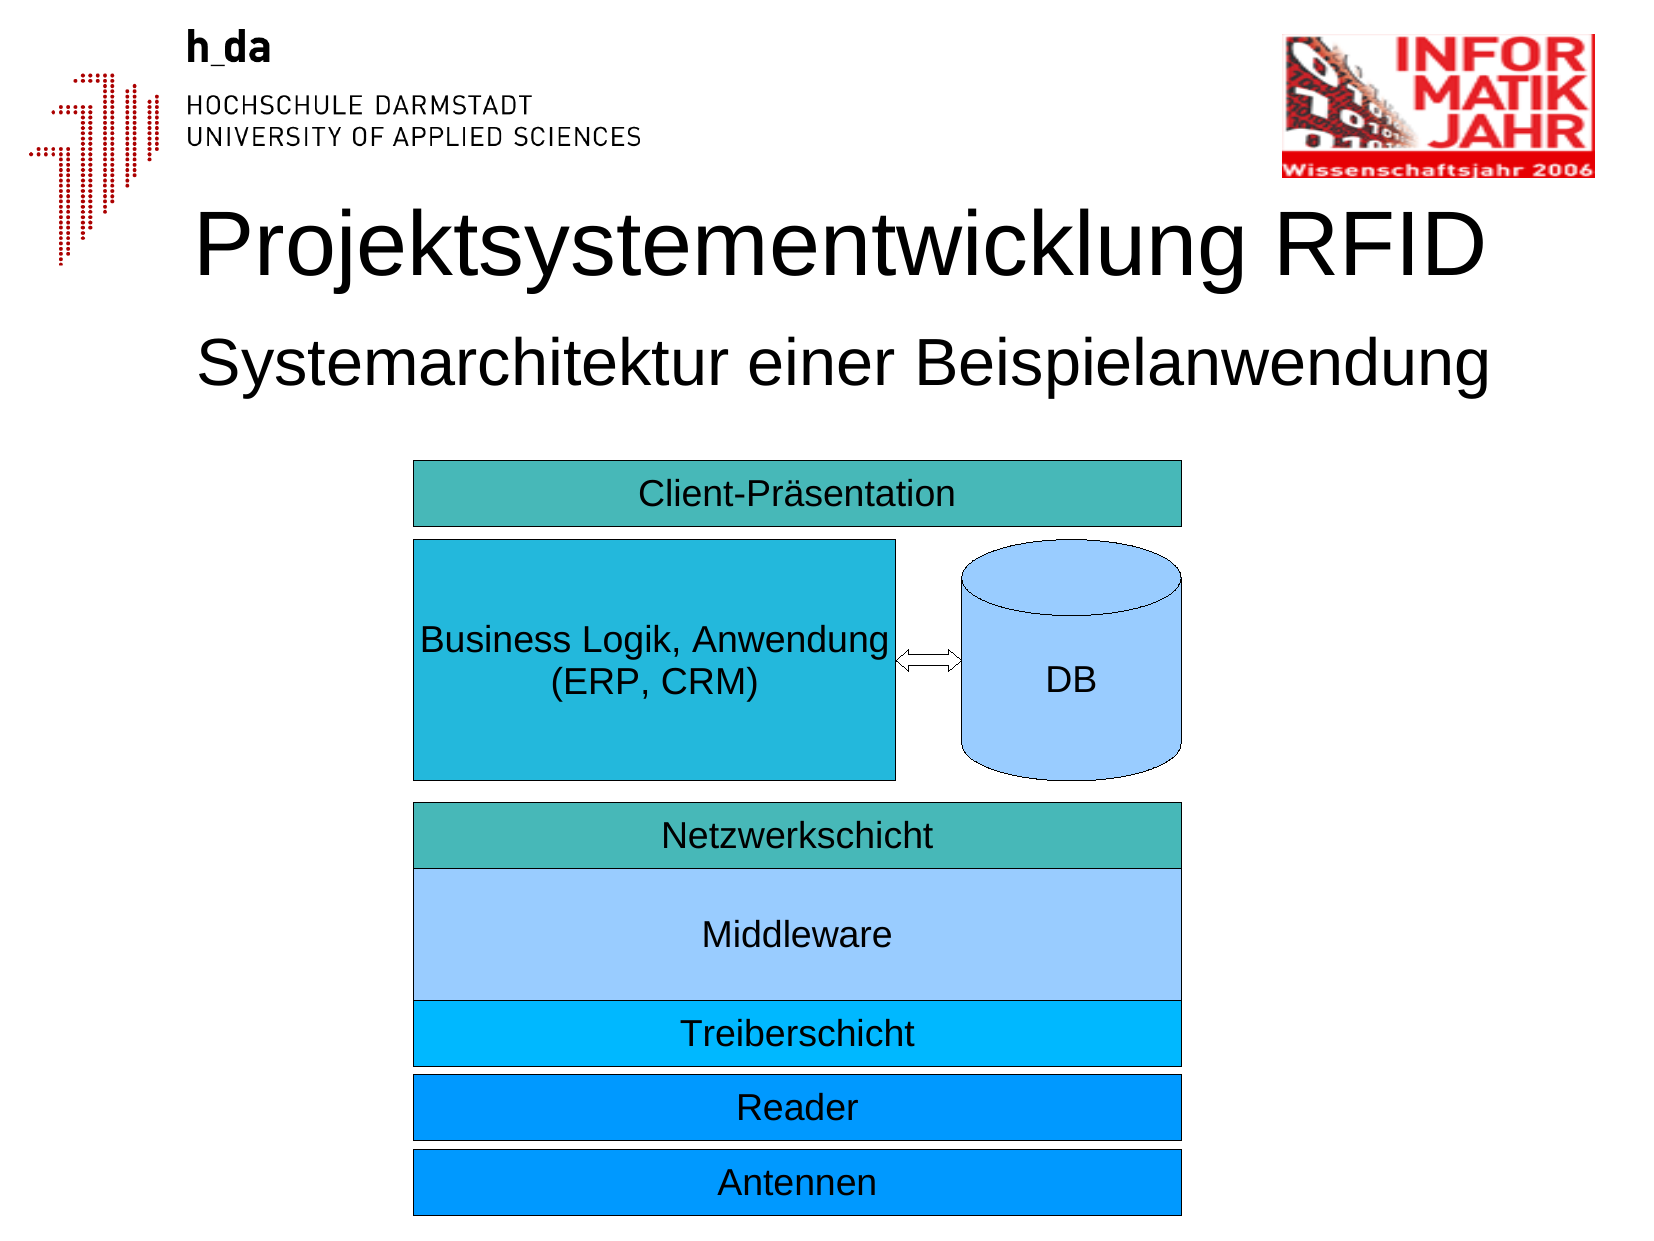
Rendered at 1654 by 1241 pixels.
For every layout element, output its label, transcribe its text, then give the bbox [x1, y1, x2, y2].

text_box Middleware [413, 869, 1182, 1000]
picture [1282, 34, 1595, 49]
text_box Netzwerkschicht [413, 802, 1182, 869]
text_box Treiberschicht [413, 1000, 1182, 1067]
text_box Reader [413, 1074, 1182, 1141]
text_box DB [961, 539, 1182, 781]
text_box Antennen [413, 1149, 1182, 1216]
subtitle Systemarchitektur einer Beispielanwendung [82, 324, 1571, 1109]
text_box Business Logik, Anwendung (ERP, CRM) [413, 539, 896, 781]
text_box [895, 649, 962, 672]
title Projektsystementwicklung RFID [59, 49, 1625, 296]
picture [29, 29, 640, 266]
text_box Client-Präsentation [413, 460, 1182, 527]
